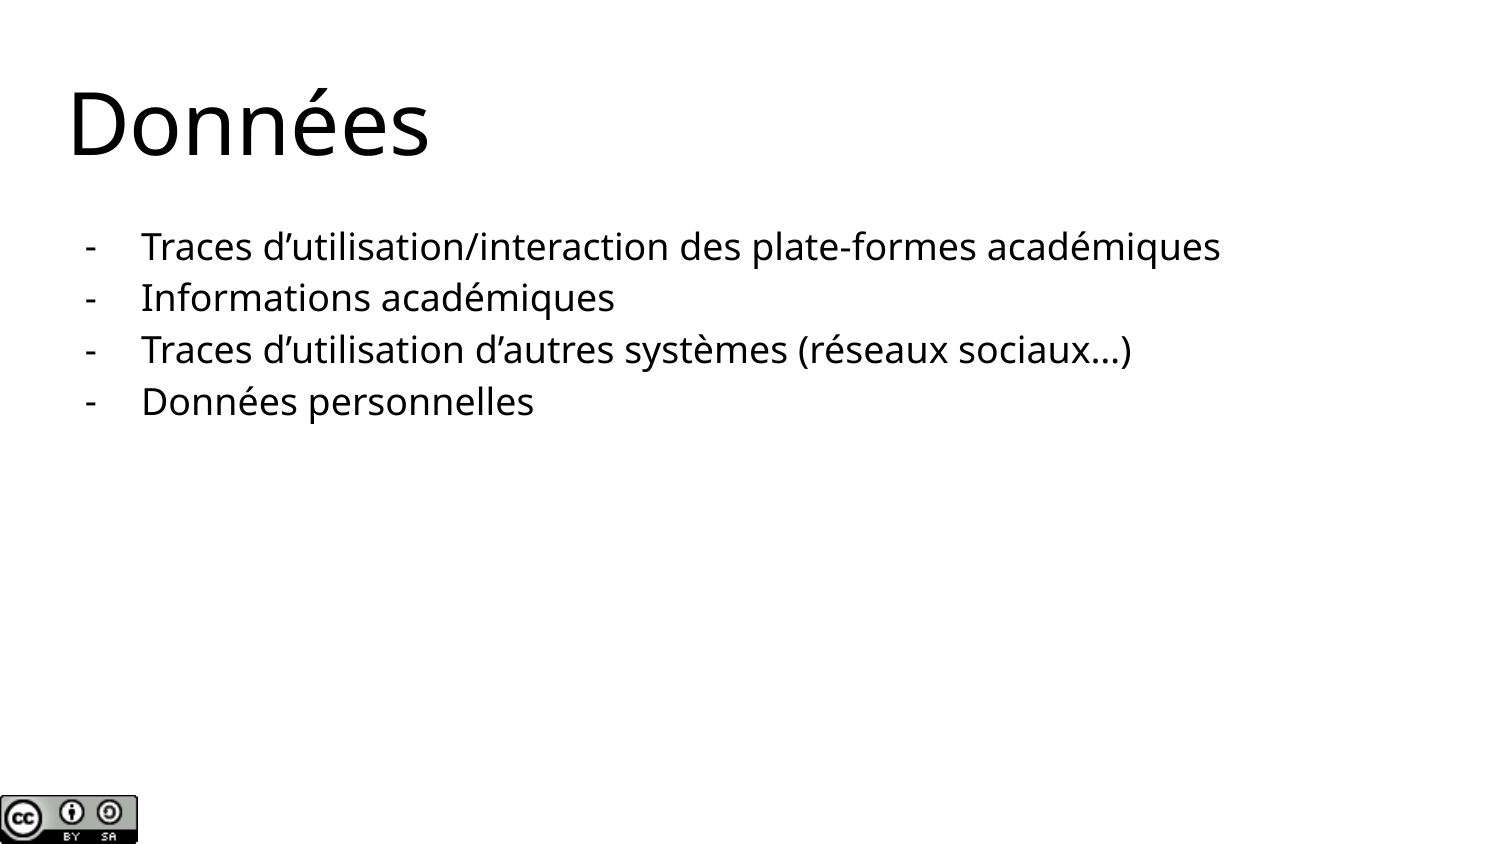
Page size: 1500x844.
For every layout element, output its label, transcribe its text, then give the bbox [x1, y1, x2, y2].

picture [0, 795, 138, 844]
list Traces d’utilisation/interaction des plate-formes académiques Informations académiques Traces d’utilisation d’autres systèmes (réseaux sociaux…) Données personnelles [51, 200, 1449, 752]
title Données [51, 51, 1449, 189]
